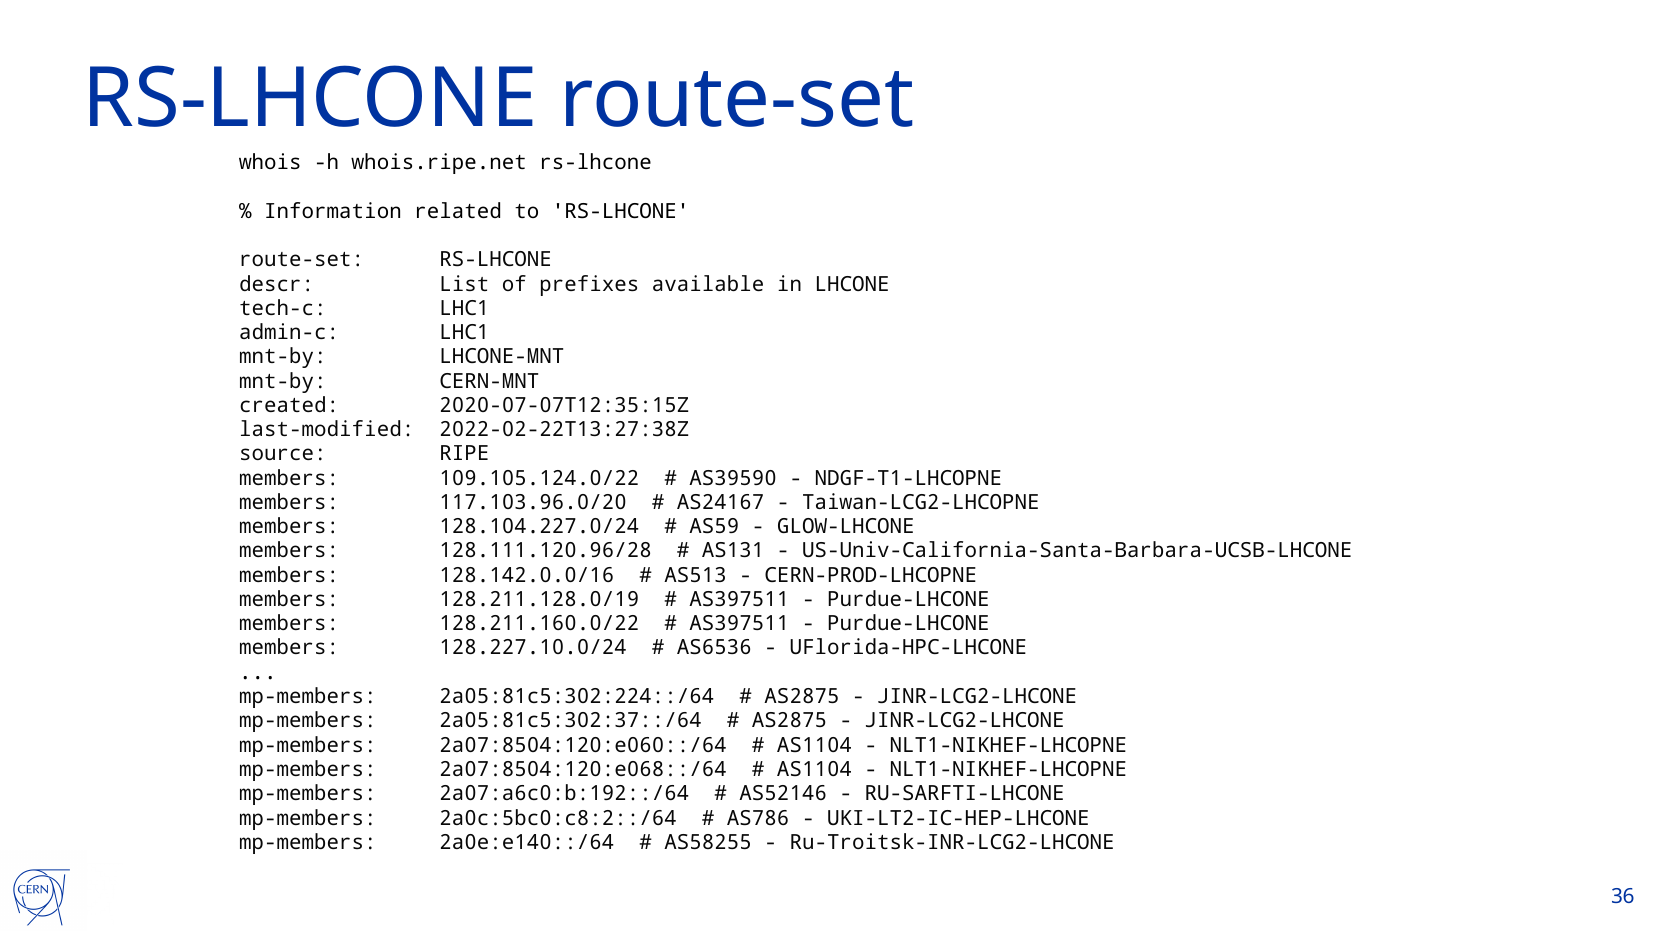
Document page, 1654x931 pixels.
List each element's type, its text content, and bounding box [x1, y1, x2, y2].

picture [0, 850, 127, 931]
text_box whois -h whois.ripe.net rs-lhcone % Information related to 'RS-LHCONE' route-set: RS-LHCONE descr: List of prefixes available in LHCONE tech-c: LHC1 admin-c: LHC1 mnt-by: LHCONE-MNT mnt-by: CERN-MNT created: 2020-07-07T12:35:15Z last-modified: 2022-02-22T13:27:38Z source: RIPE members: 109.105.124.0/22 # AS39590 - NDGF-T1-LHCOPNE members: 117.103.96.0/20 # AS24167 - Taiwan-LCG2-LHCOPNE members: 128.104.227.0/24 # AS59 - GLOW-LHCONE members: 128.111.120.96/28 # AS131 - US-Univ-California-Santa-Barbara-UCSB-LHCONE members: 128.142.0.0/16 # AS513 - CERN-PROD-LHCOPNE members: 128.211.128.0/19 # AS397511 - Purdue-LHCONE members: 128.211.160.0/22 # AS397511 - Purdue-LHCONE members: 128.227.10.0/24 # AS6536 - UFlorida-HPC-LHCONE ... mp-members: 2a05:81c5:302:224::/64 # AS2875 - JINR-LCG2-LHCONE mp-members: 2a05:81c5:302:37::/64 # AS2875 - JINR-LCG2-LHCONE mp-members: 2a07:8504:120:e060::/64 # AS1104 - NLT1-NIKHEF-LHCOPNE mp-members: 2a07:8504:120:e068::/64 # AS1104 - NLT1-NIKHEF-LHCOPNE mp-members: 2a07:a6c0:b:192::/64 # AS52146 - RU-SARFTI-LHCONE mp-members: 2a0c:5bc0:c8:2::/64 # AS786 - UKI-LT2-IC-HEP-LHCONE mp-members: 2a0e:e140::/64 # AS58255 - Ru-Troitsk-INR-LCG2-LHCONE [224, 142, 1501, 931]
title RS-LHCONE route-set [82, 37, 1571, 193]
